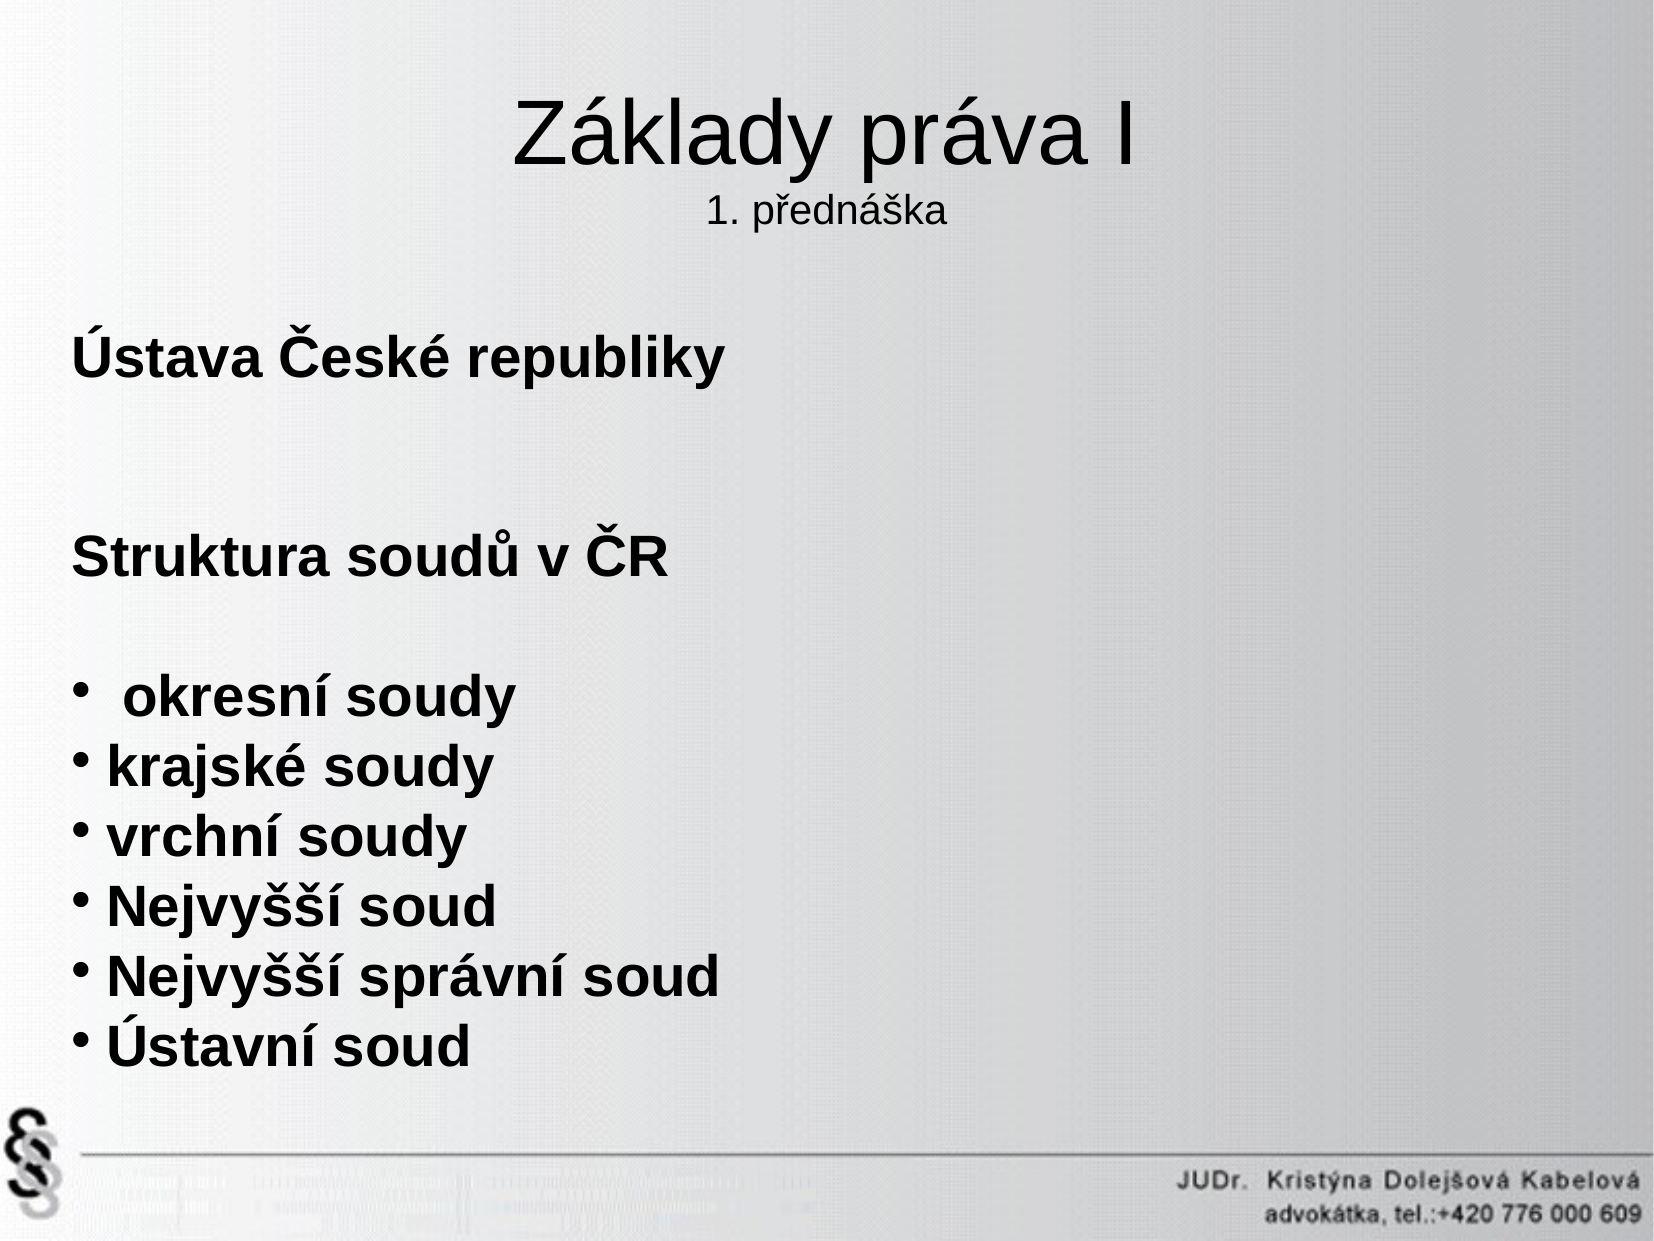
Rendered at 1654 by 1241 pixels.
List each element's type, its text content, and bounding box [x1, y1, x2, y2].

text_box Základy práva I 1. přednáška [82, 49, 1571, 257]
picture [0, 0, 1654, 1241]
text_box Ústava České republiky Struktura soudů v ČR okresní soudy krajské soudy vrchní soudy Nejvyšší soud Nejvyšší správní soud Ústavní soud [70, 319, 1559, 1039]
